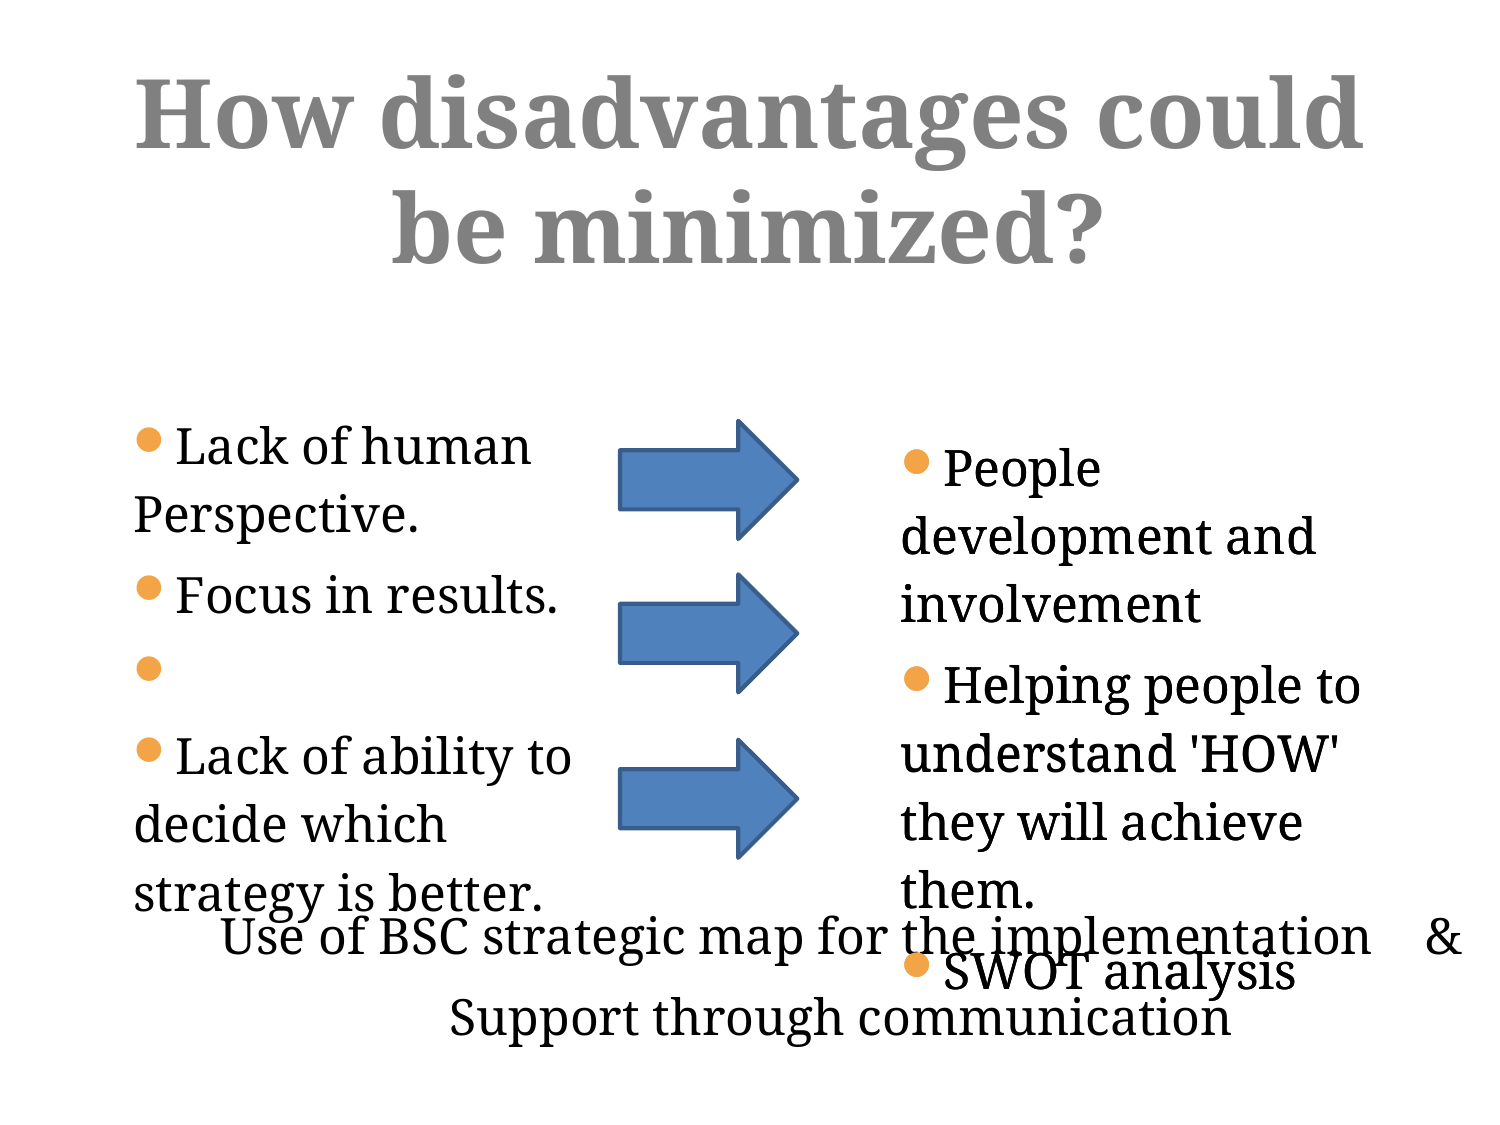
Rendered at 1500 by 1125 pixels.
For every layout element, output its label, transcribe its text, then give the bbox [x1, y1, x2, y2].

text_box [620, 574, 798, 693]
text_box Use of BSC strategic map for the implementation & Support through communication [147, 885, 1500, 1063]
title How disadvantages could be minimized? [75, 44, 1425, 233]
text_box Lack of human Perspective. Focus in results. Lack of ability to decide which strategy is better. [118, 395, 630, 1093]
text_box [620, 739, 798, 858]
text_box People development and involvement Helping people to understand 'HOW' they will achieve them. SWOT analysis [885, 354, 1427, 1052]
text_box [620, 420, 798, 539]
